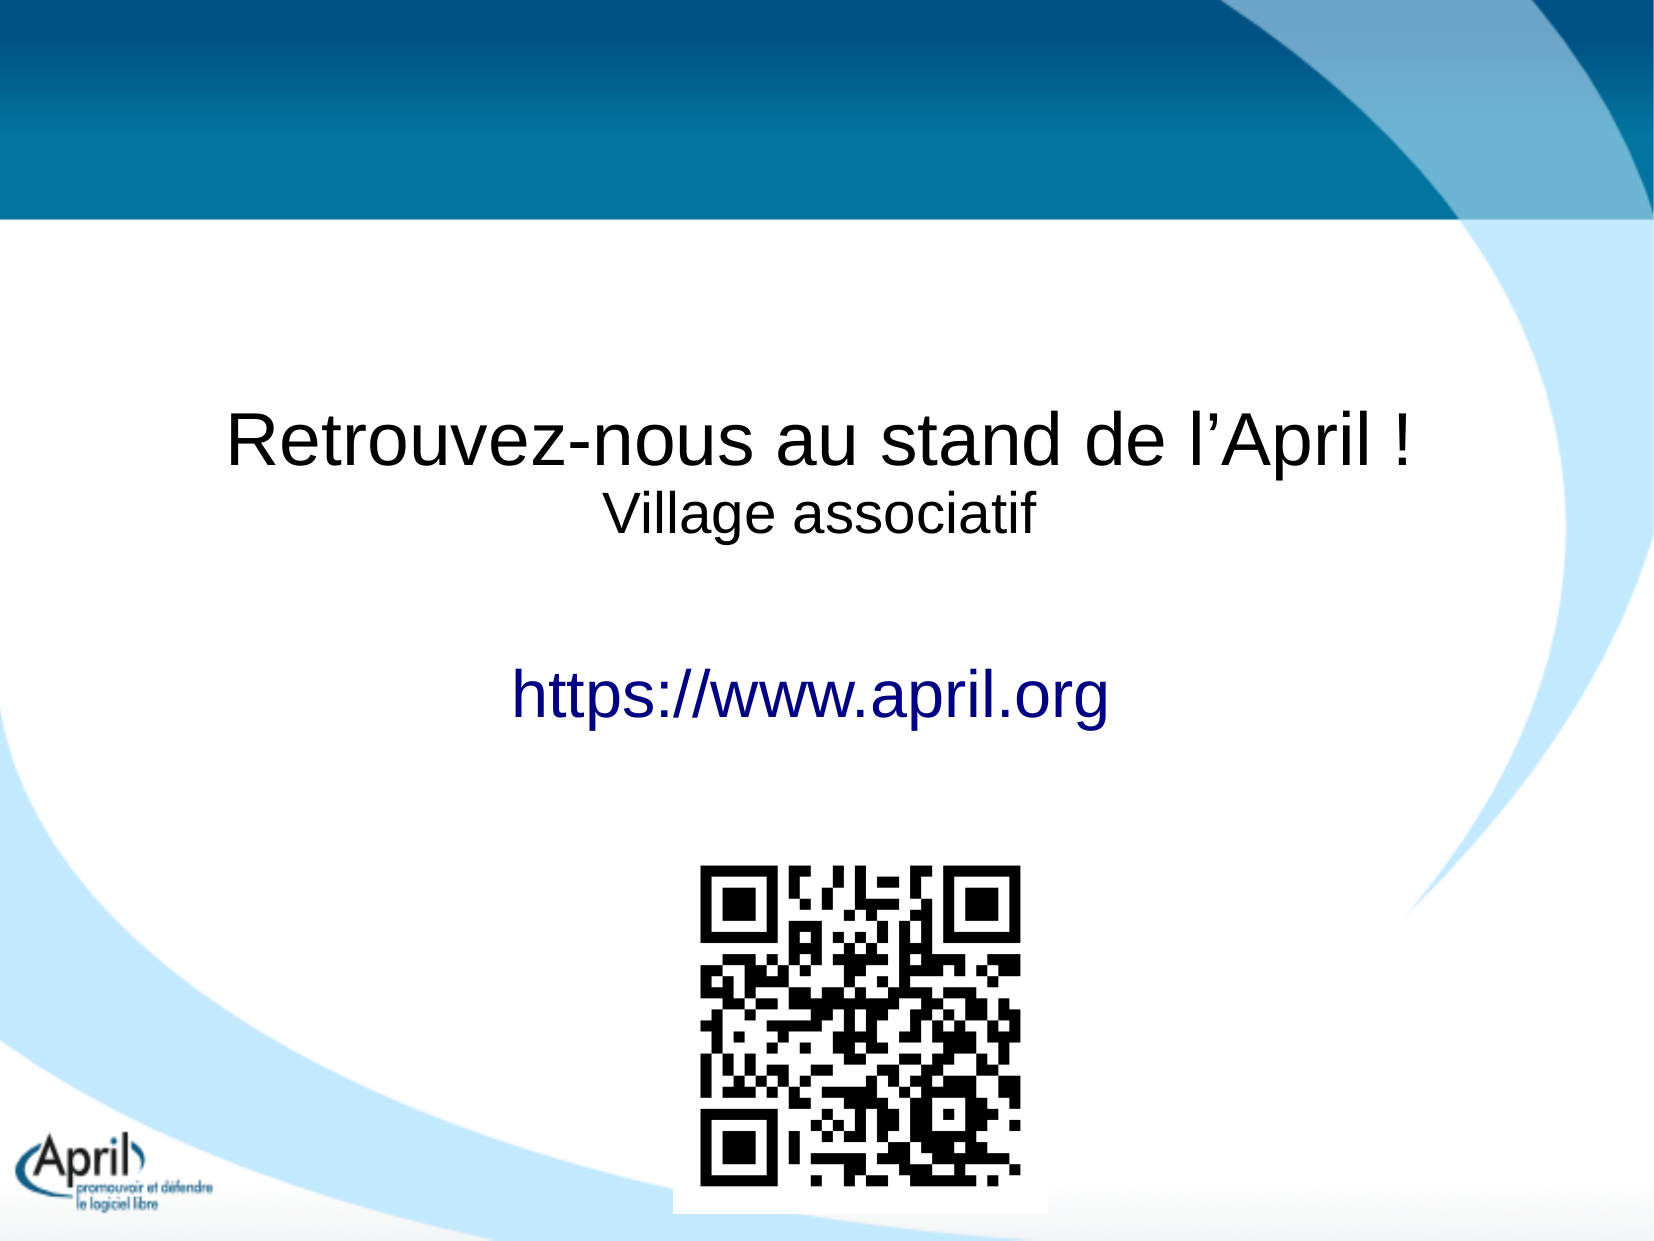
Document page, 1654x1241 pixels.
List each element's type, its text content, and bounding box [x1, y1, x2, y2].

picture [0, 0, 1654, 1241]
text_box https://www.april.org [460, 649, 1193, 756]
text_box Retrouvez-nous au stand de l’April ! Village associatif [211, 389, 1430, 619]
